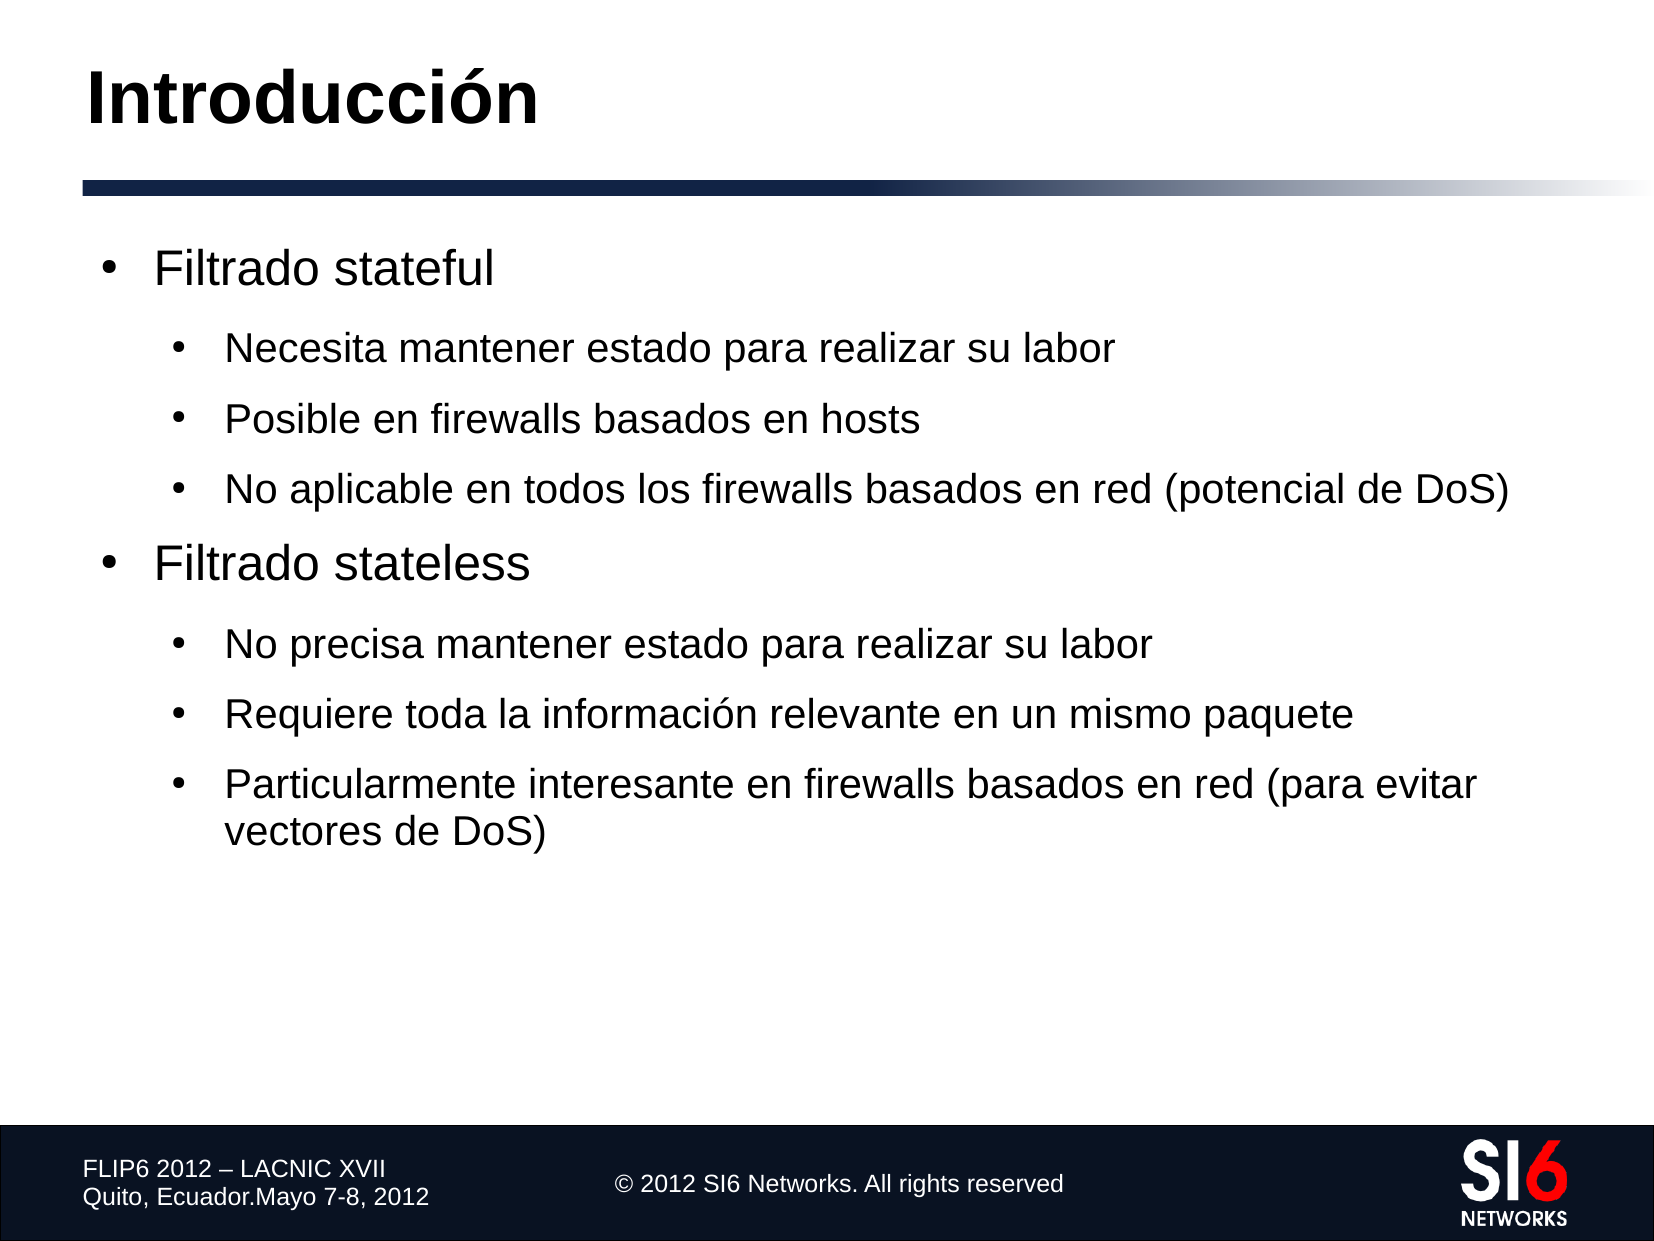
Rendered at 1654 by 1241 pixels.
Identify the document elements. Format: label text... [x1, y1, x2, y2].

list Filtrado stateful Necesita mantener estado para realizar su labor Posible en firewalls basados en hosts No aplicable en todos los firewalls basados en red (potencial de DoS) Filtrado stateless No precisa mantener estado para realizar su labor Requiere toda la información relevante en un mismo paquete Particularmente interesante en firewalls basados en red (para evitar vectores de DoS) [82, 240, 1571, 1059]
picture [1461, 1139, 1567, 1226]
title Introducción [86, 30, 1576, 166]
